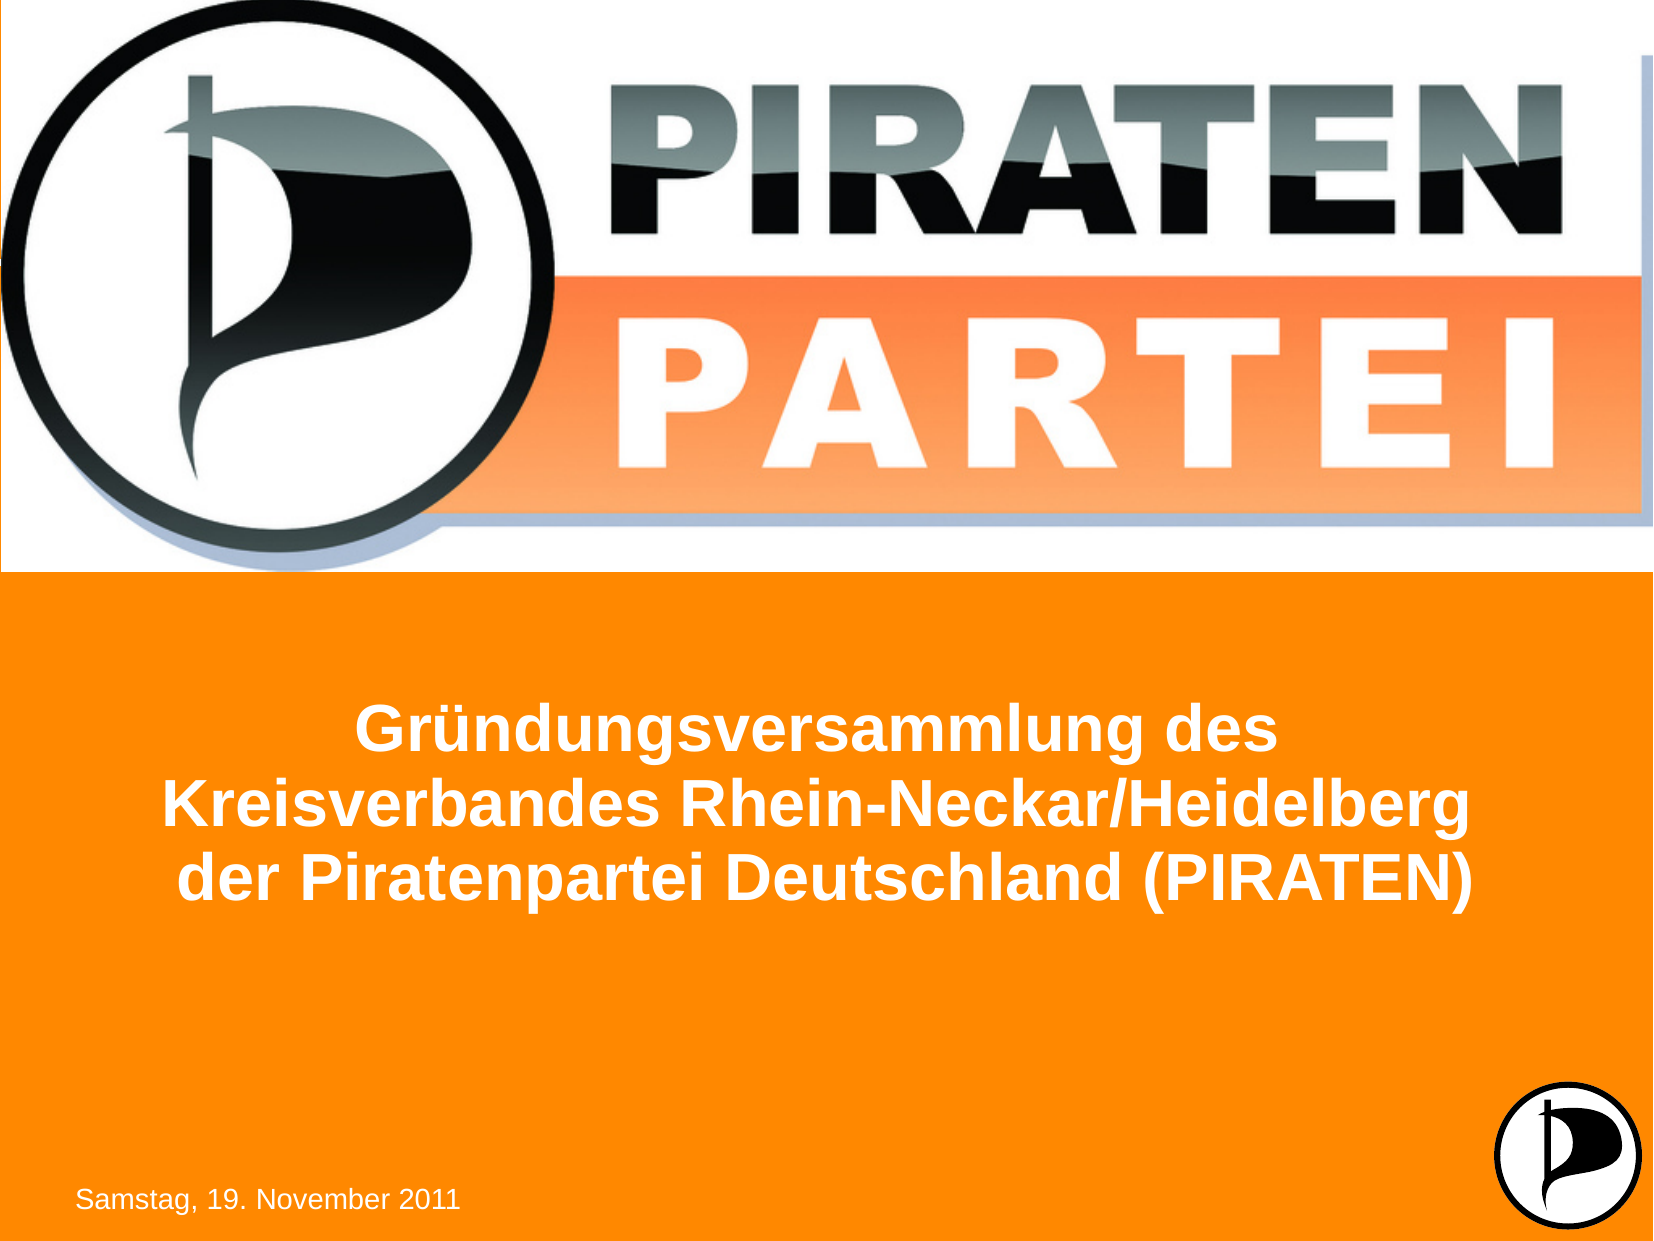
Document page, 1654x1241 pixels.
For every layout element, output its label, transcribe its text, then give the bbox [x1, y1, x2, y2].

picture [1, 0, 1653, 572]
subtitle Gründungsversammlung des Kreisverbandes Rhein-Neckar/Heidelberg der Piratenpartei Deutschland (PIRATEN) [82, 572, 1571, 1127]
